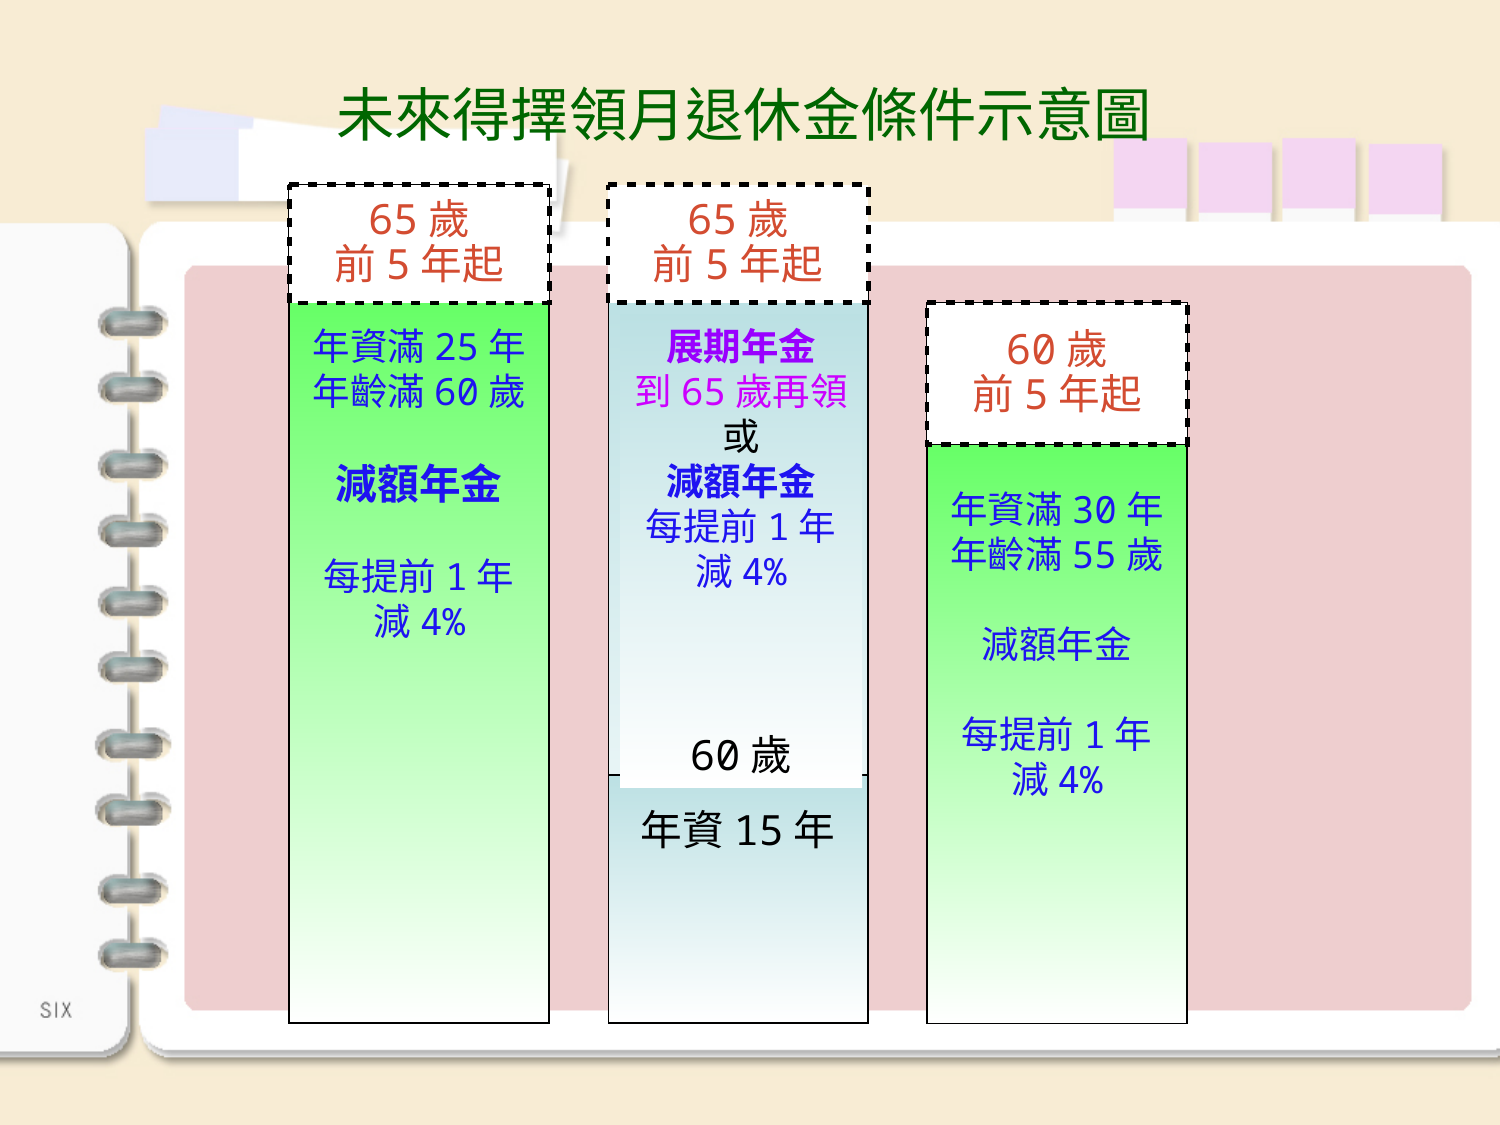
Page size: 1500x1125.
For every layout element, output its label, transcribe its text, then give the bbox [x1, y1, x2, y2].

text_box 展期年金 到65歲再領 或 減額年金 每提前1年 減4% 60歲 [620, 314, 862, 787]
text_box 年資15年 [608, 775, 868, 1023]
text_box 年資滿30年 年齡滿55歲 減額年金 每提前1年 減4% [927, 444, 1187, 1023]
text_box 60歲 一次退休金 [608, 303, 868, 775]
text_box 65歲 前5年起 [608, 185, 868, 303]
text_box 65歲 前5年起 [289, 185, 549, 303]
text_box 年資滿25年 年齡滿60歲 減額年金 每提前1年 減4% [289, 303, 549, 1023]
text_box 60歲 前5年起 [927, 303, 1187, 444]
text_box 未來得擇領月退休金條件示意圖 [206, 66, 1281, 161]
